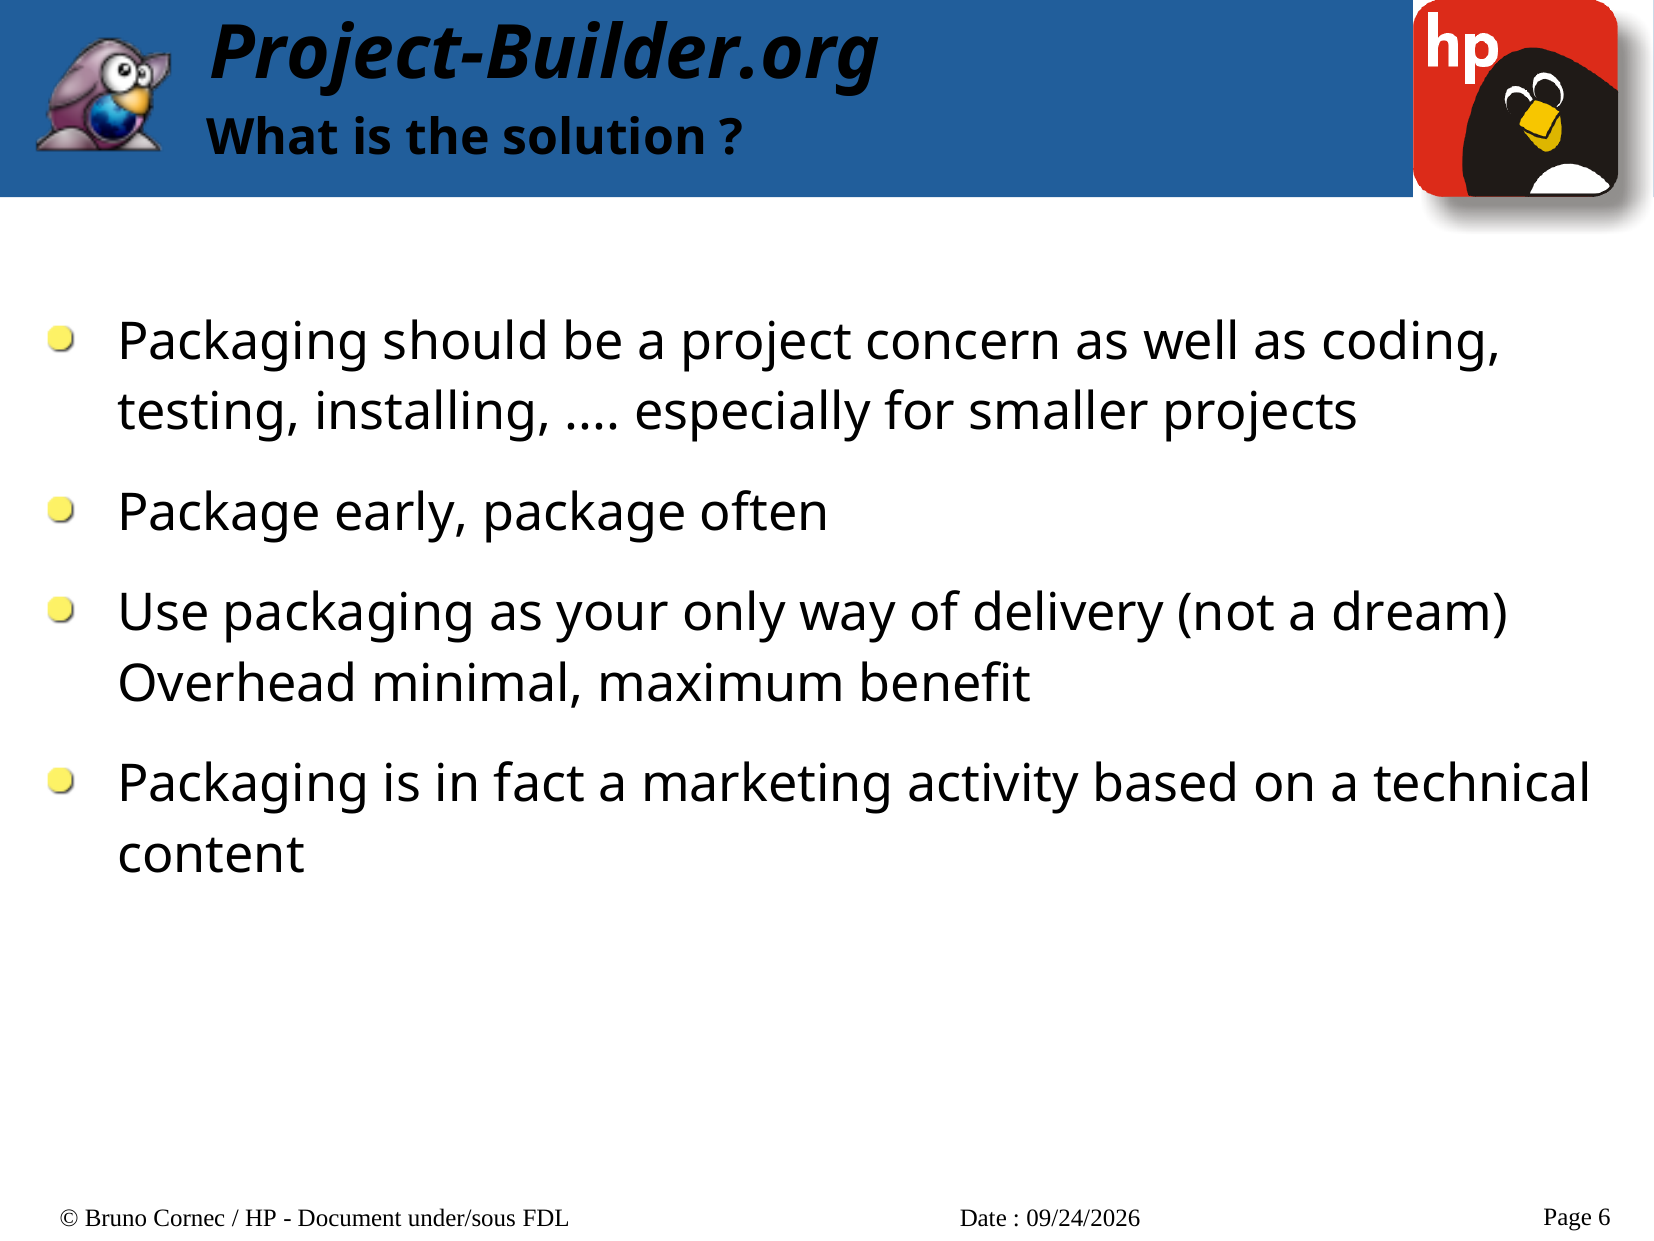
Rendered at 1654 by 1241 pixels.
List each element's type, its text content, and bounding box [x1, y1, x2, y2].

title What is the solution ? [206, 56, 1121, 218]
picture [1413, 0, 1654, 235]
list Packaging should be a project concern as well as coding, testing, installing, .... especially for smaller projects Package early, package often Use packaging as your only way of delivery (not a dream) Overhead minimal, maximum benefit Packaging is in fact a marketing activity based on a technical content [34, 303, 1642, 1190]
picture [0, 0, 211, 199]
